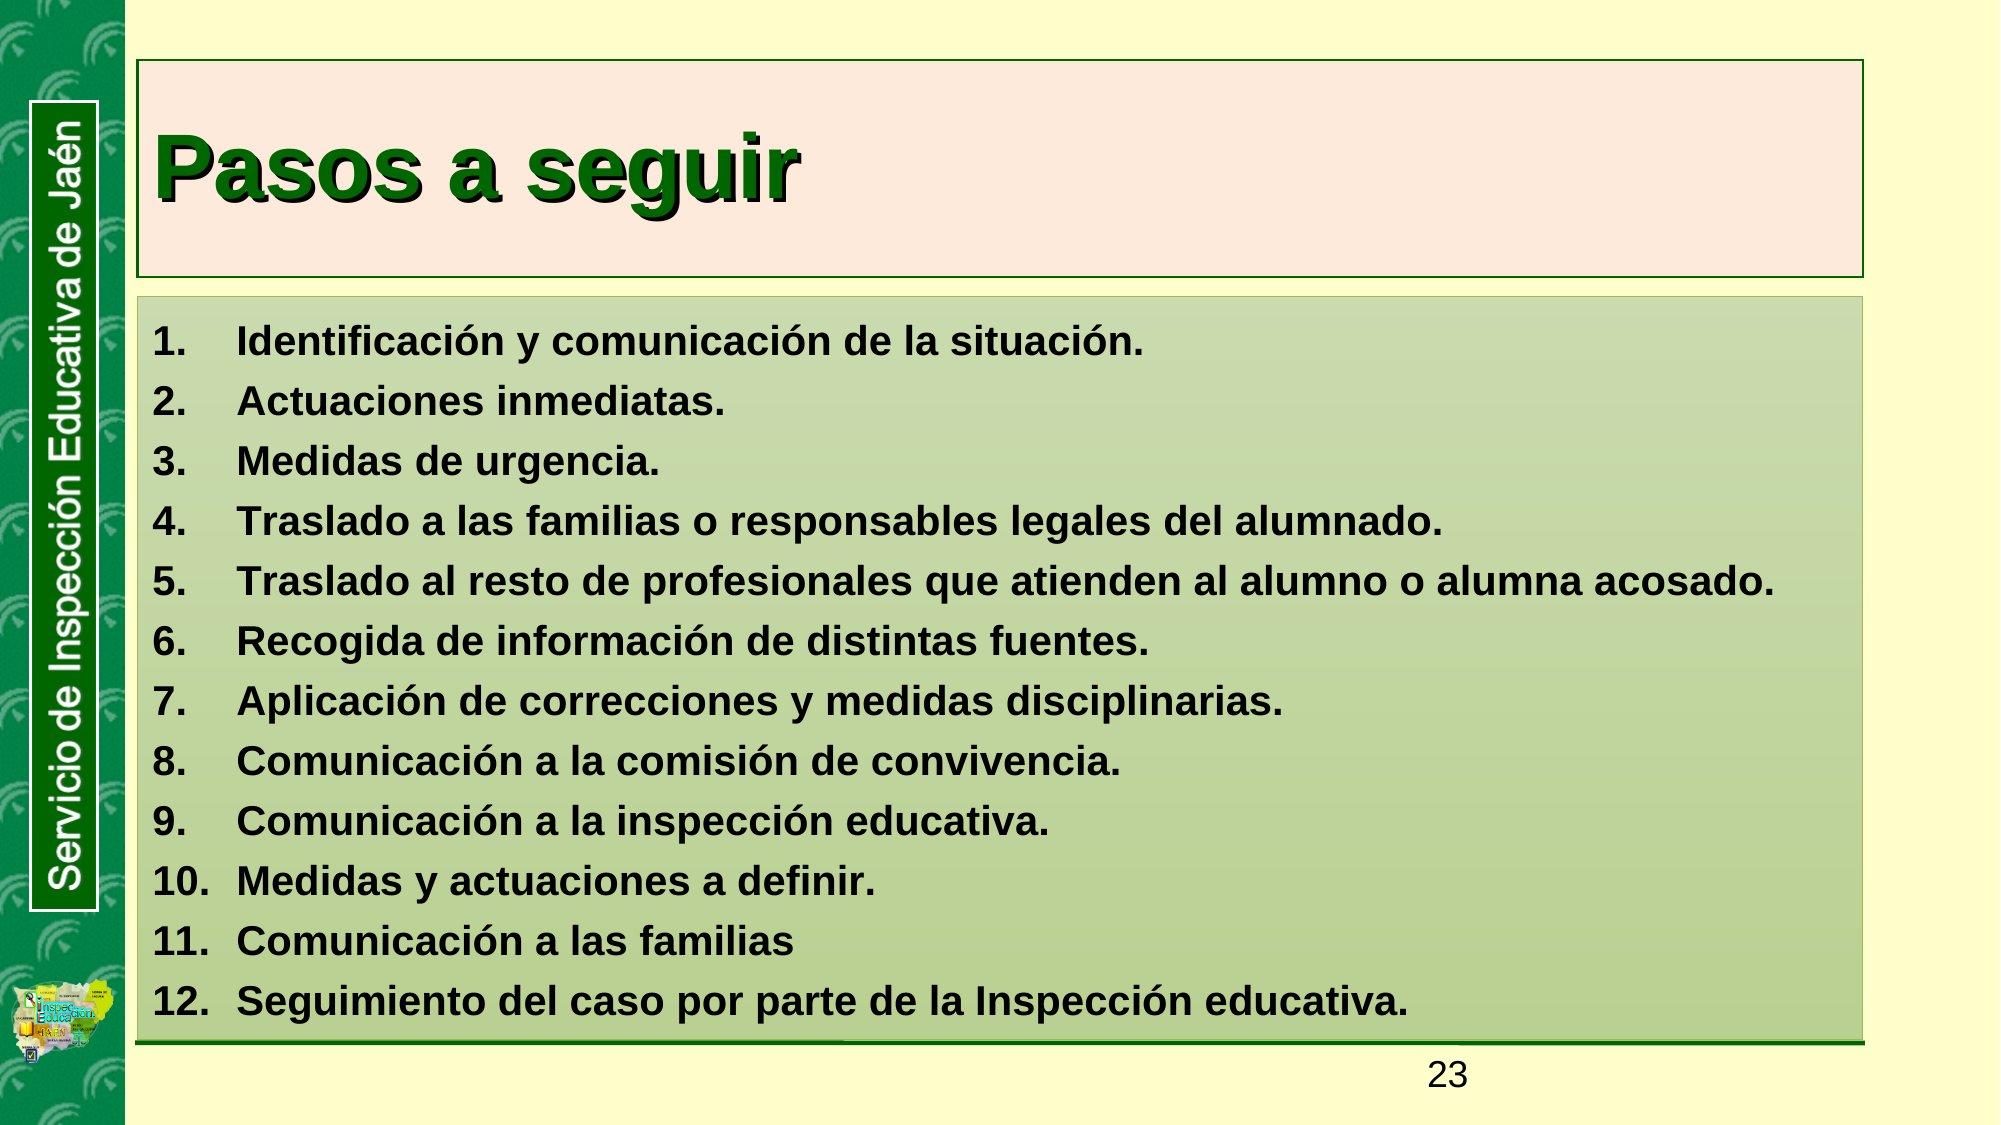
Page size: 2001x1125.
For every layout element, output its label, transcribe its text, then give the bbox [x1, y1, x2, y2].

text_box <número> [1412, 1042, 1863, 1103]
text_box Pasos a seguir [137, 59, 1863, 278]
text_box Identificación y comunicación de la situación. Actuaciones inmediatas. Medidas de urgencia. Traslado a las familias o responsables legales del alumnado. Traslado al resto de profesionales que atienden al alumno o alumna acosado. Recogida de información de distintas fuentes. Aplicación de correcciones y medidas disciplinarias. Comunicación a la comisión de convivencia. Comunicación a la inspección educativa. Medidas y actuaciones a definir. Comunicación a las familias Seguimiento del caso por parte de la Inspección educativa. [137, 296, 1863, 1040]
picture [0, 0, 125, 1125]
